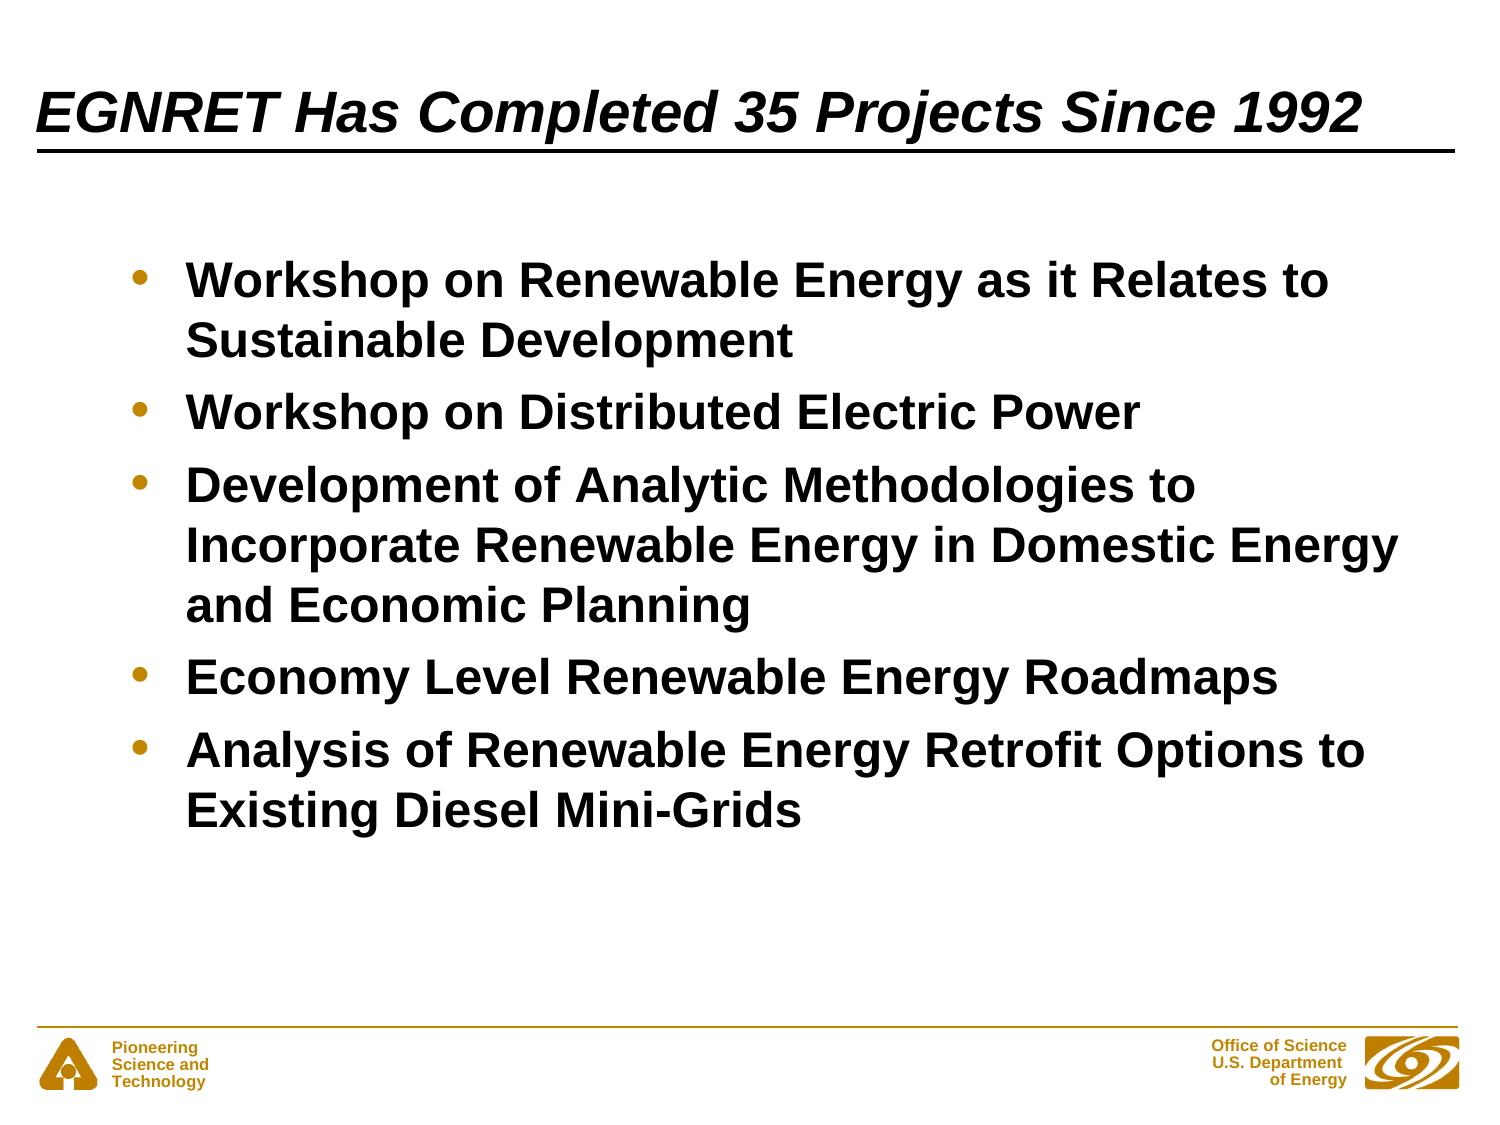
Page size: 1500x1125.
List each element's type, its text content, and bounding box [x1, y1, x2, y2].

picture [35, 1034, 101, 1094]
list Workshop on Renewable Energy as it Relates to Sustainable Development Workshop on Distributed Electric Power Development of Analytic Methodologies to Incorporate Renewable Energy in Domestic Energy and Economic Planning Economy Level Renewable Energy Roadmaps Analysis of Renewable Energy Retrofit Options to Existing Diesel Mini-Grids [114, 239, 1459, 848]
picture [1362, 1032, 1463, 1093]
title EGNRET Has Completed 35 Projects Since 1992 [21, 82, 1459, 154]
